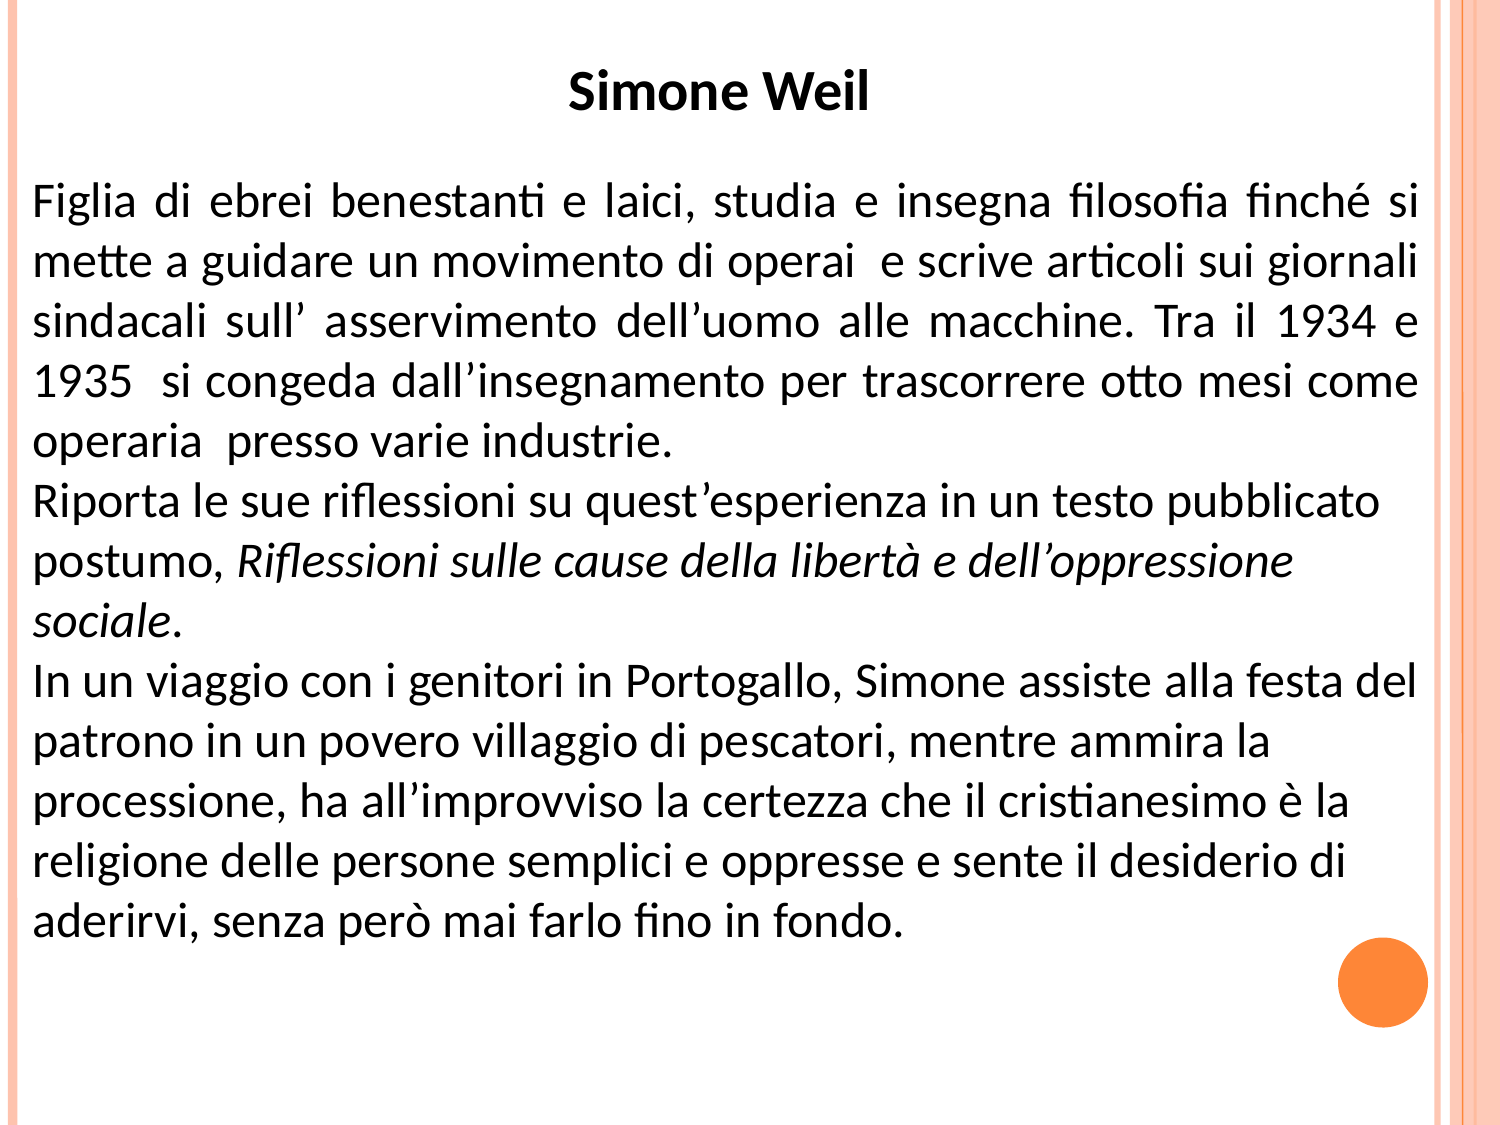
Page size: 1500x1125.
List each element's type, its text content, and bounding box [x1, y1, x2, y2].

text_box Simone Weil Figlia di ebrei benestanti e laici, studia e insegna filosofia finché si mette a guidare un movimento di operai e scrive articoli sui giornali sindacali sull’ asservimento dell’uomo alle macchine. Tra il 1934 e 1935 si congeda dall’insegnamento per trascorrere otto mesi come operaria presso varie industrie. Riporta le sue riflessioni su quest’esperienza in un testo pubblicato postumo, Riflessioni sulle cause della libertà e dell’oppressione sociale. In un viaggio con i genitori in Portogallo, Simone assiste alla festa del patrono in un povero villaggio di pescatori, mentre ammira la processione, ha all’improvviso la certezza che il cristianesimo è la religione delle persone semplici e oppresse e sente il desiderio di aderirvi, senza però mai farlo fino in fondo. [17, 44, 1447, 964]
